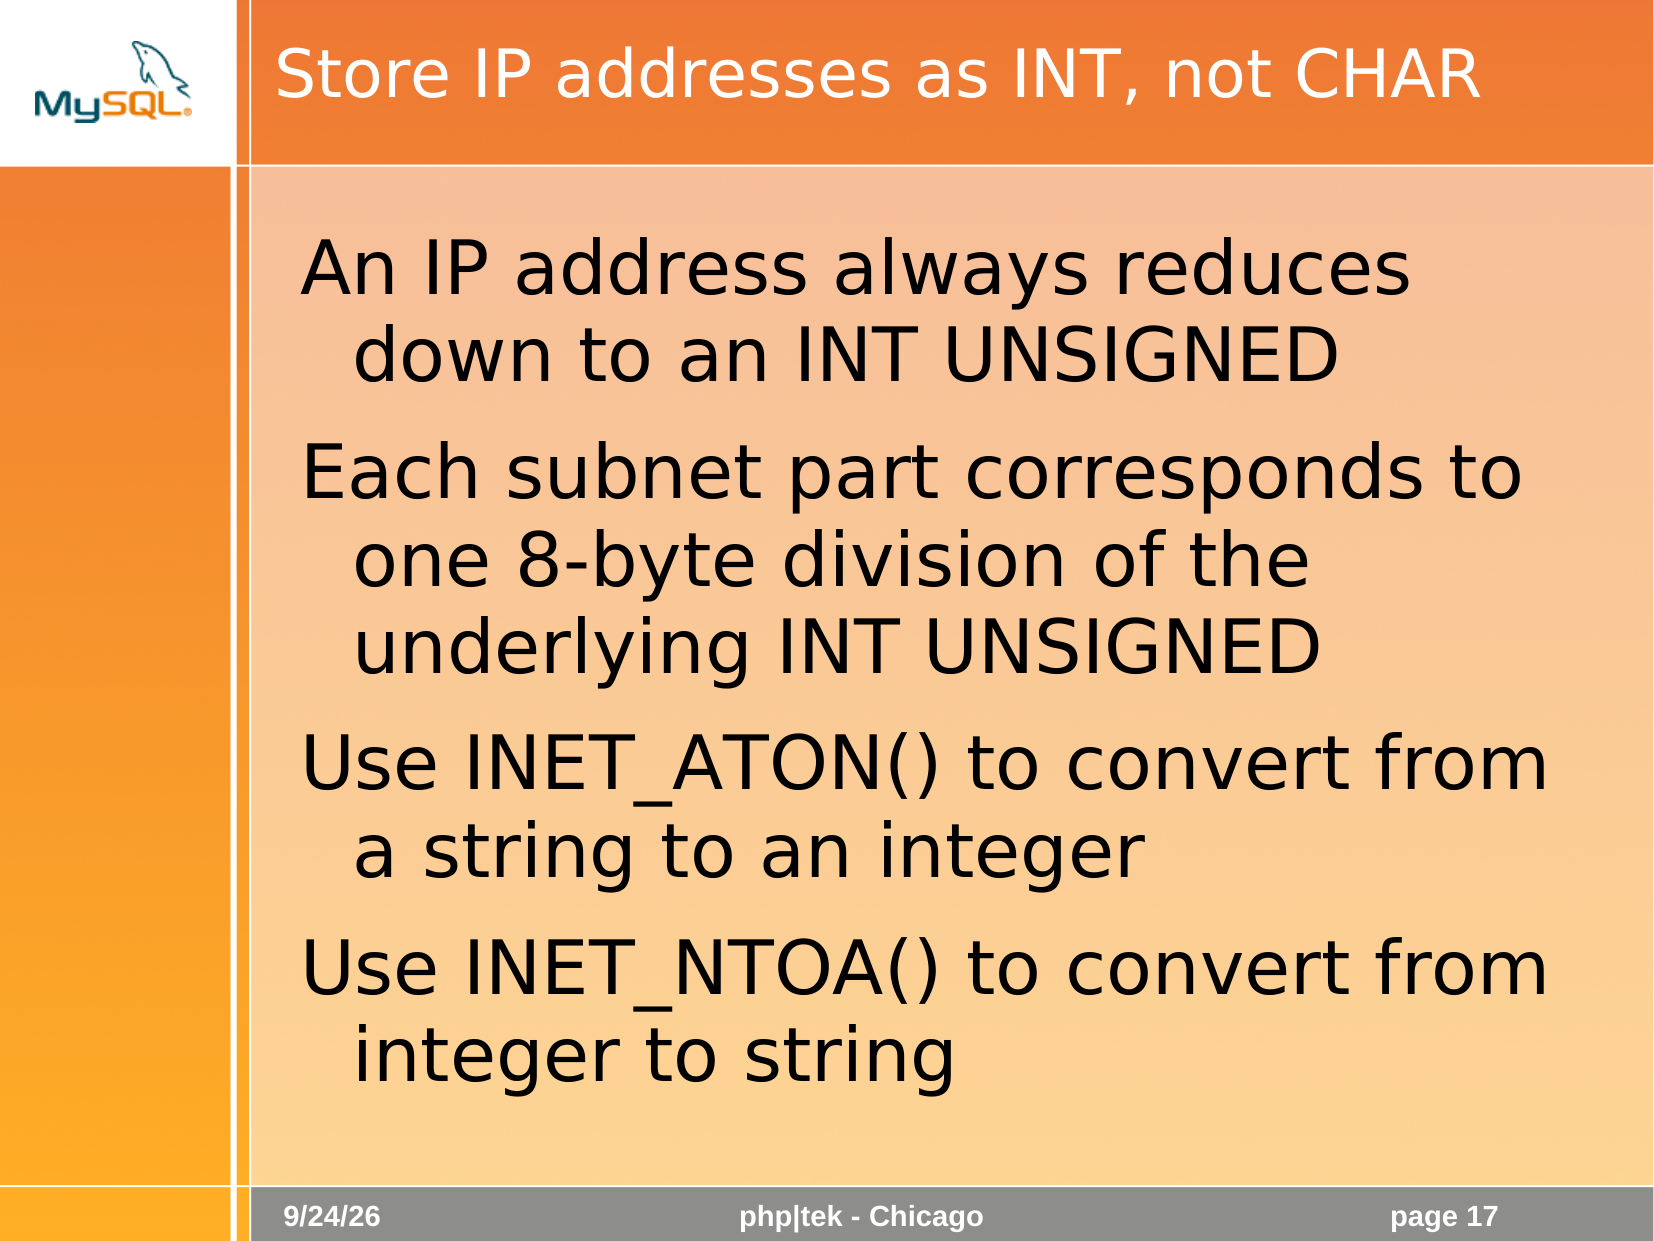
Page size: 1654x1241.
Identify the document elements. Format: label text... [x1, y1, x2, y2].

list An IP address always reduces down to an INT UNSIGNED Each subnet part corresponds to one 8-byte division of the underlying INT UNSIGNED Use INET_ATON() to convert from a string to an integer Use INET_NTOA() to convert from integer to string [300, 225, 1613, 1163]
picture [35, 41, 192, 123]
picture [0, 0, 1654, 1241]
title Store IP addresses as INT, not CHAR [274, 11, 1500, 137]
